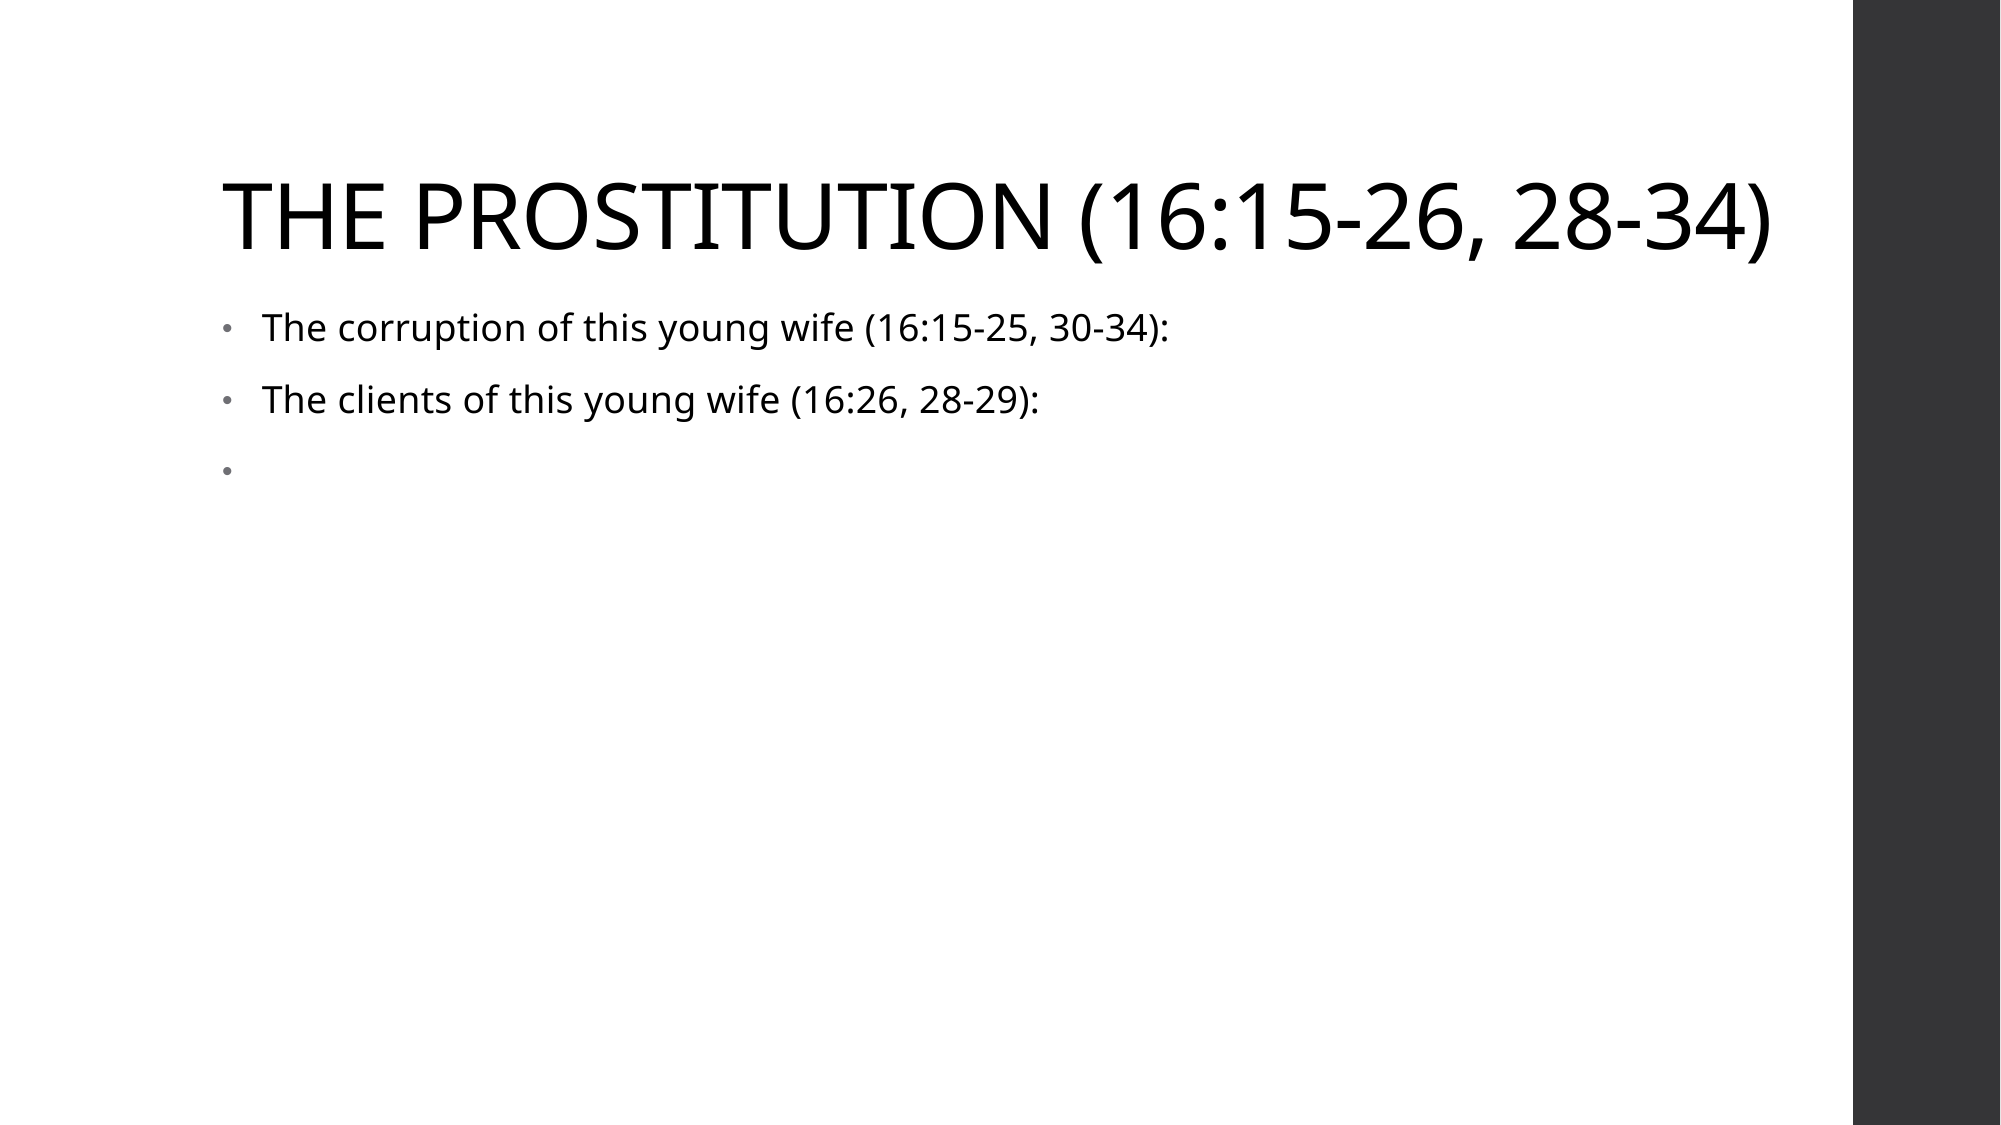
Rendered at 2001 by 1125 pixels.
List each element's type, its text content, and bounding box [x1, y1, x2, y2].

title THE PROSTITUTION (16:15-26, 28-34) [206, 60, 1797, 278]
list The corruption of this young wife (16:15-25, 30-34): The clients of this young wife (16:26, 28-29): [206, 299, 1617, 1014]
